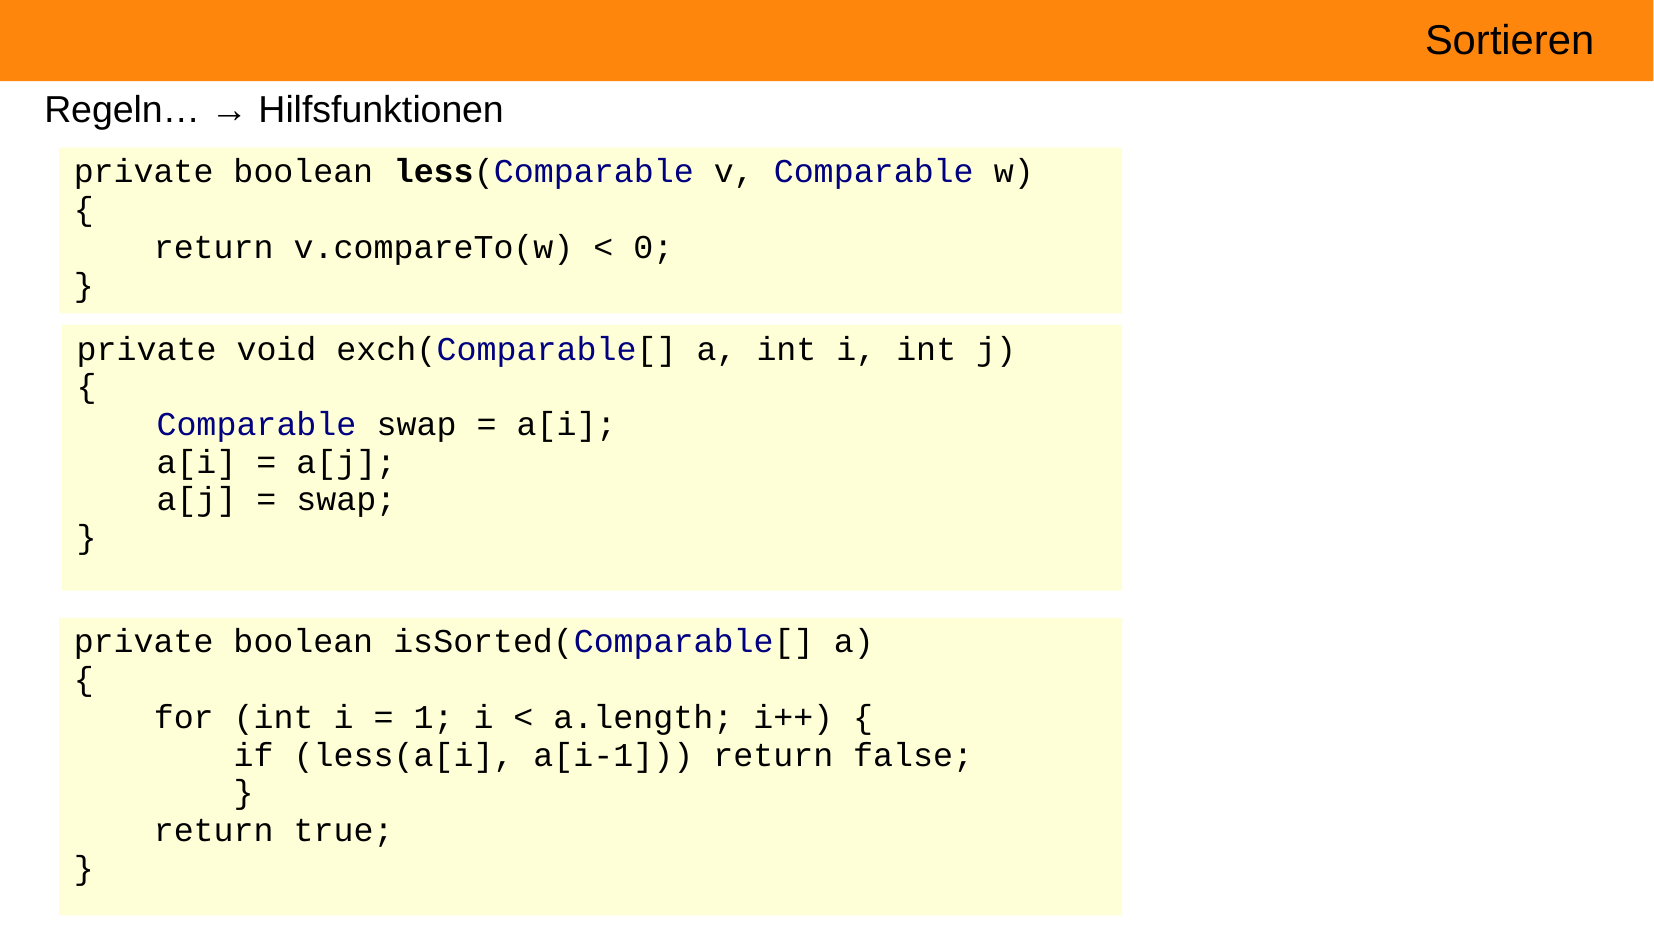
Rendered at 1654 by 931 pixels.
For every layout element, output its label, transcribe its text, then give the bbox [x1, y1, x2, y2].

title Sortieren [0, 0, 1654, 82]
text_box private boolean isSorted(Comparable[] a) { for (int i = 1; i < a.length; i++) { if (less(a[i], a[i-1])) return false; } return true; } [59, 617, 1123, 916]
text_box private boolean less(Comparable v, Comparable w) { return v.compareTo(w) < 0; } [59, 147, 1123, 314]
text_box Regeln… → Hilfsfunktionen [29, 81, 739, 138]
text_box private void exch(Comparable[] a, int i, int j) { Comparable swap = a[i]; a[i] = a[j]; a[j] = swap; } [61, 324, 1123, 591]
